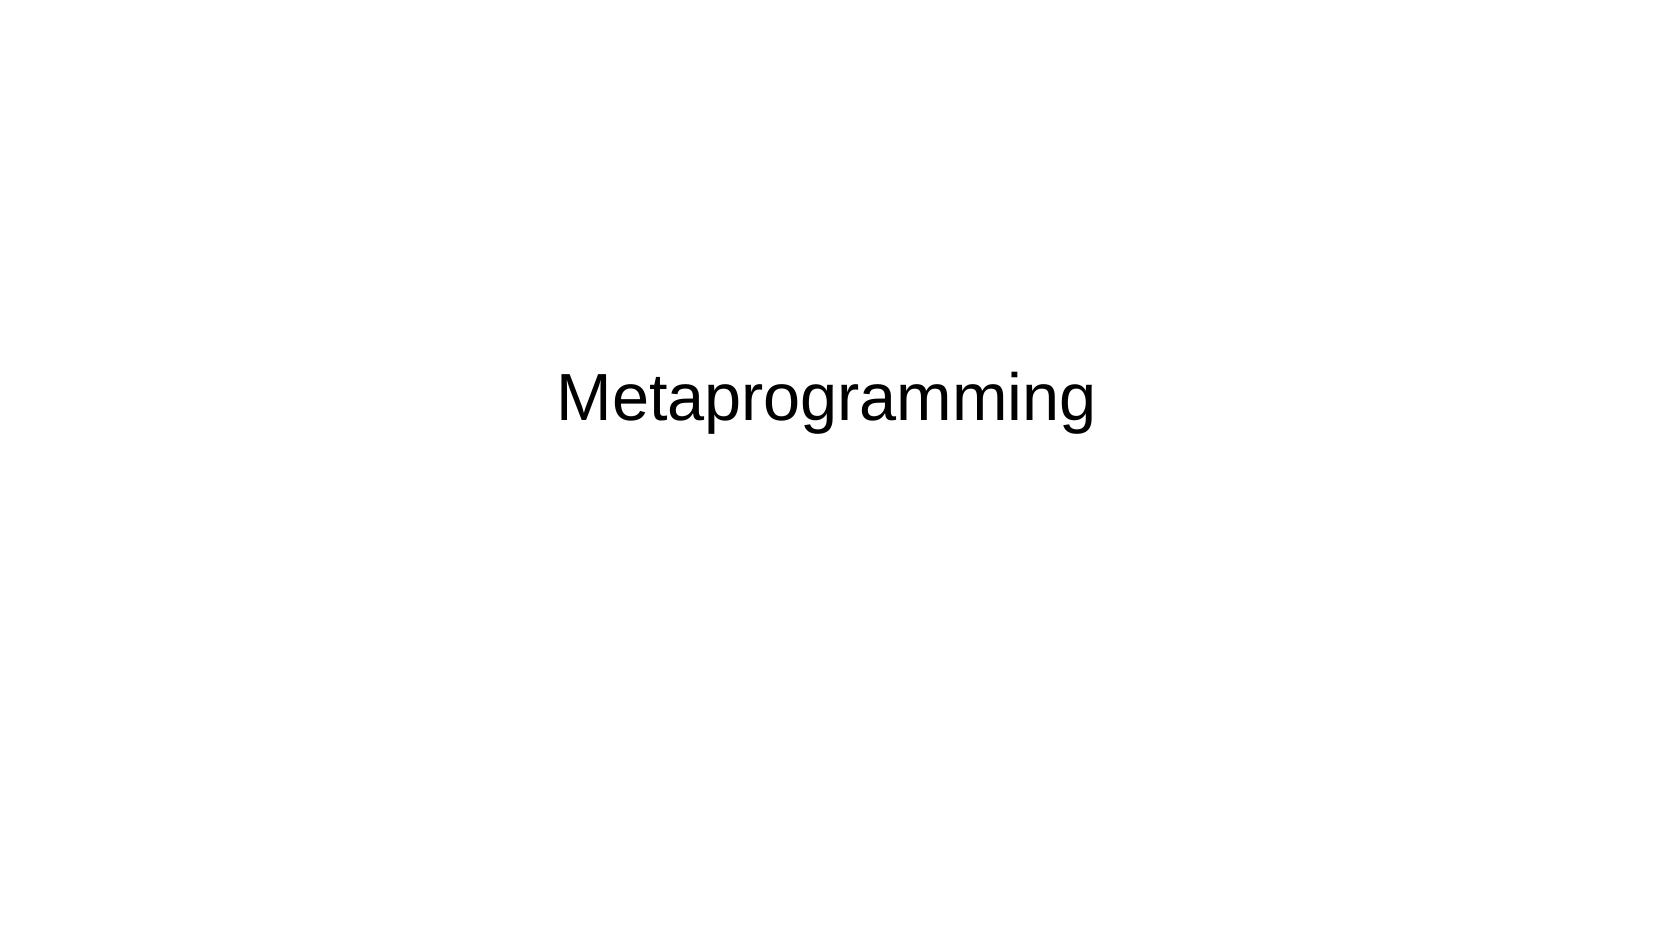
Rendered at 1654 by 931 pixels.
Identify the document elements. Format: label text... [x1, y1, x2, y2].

subtitle Metaprogramming [82, 37, 1571, 757]
